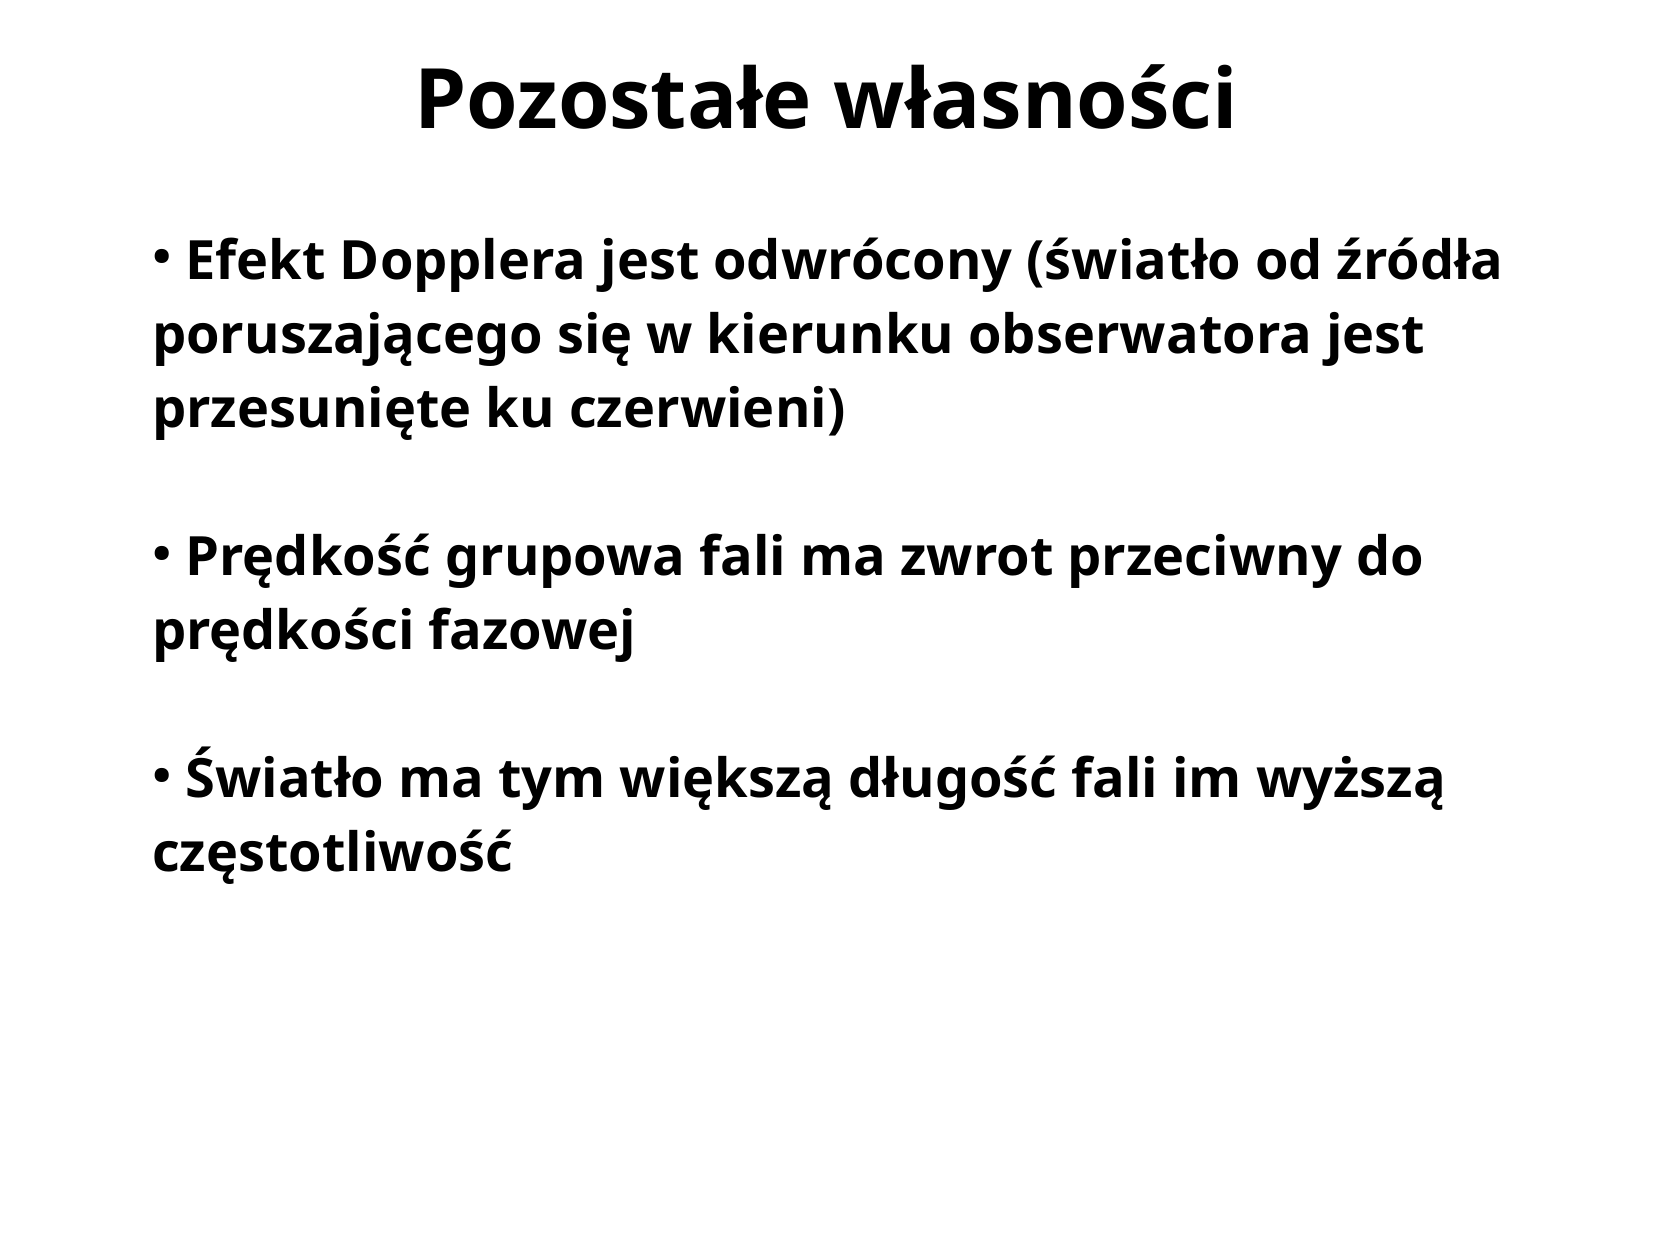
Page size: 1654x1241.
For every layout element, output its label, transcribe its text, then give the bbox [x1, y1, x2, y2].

title Pozostałe własności [82, 43, 1571, 263]
text_box Efekt Dopplera jest odwrócony (światło od źródła poruszającego się w kierunku obserwatora jest przesunięte ku czerwieni) Prędkość grupowa fali ma zwrot przeciwny do prędkości fazowej Światło ma tym większą długość fali im wyższą częstotliwość [137, 213, 1536, 823]
